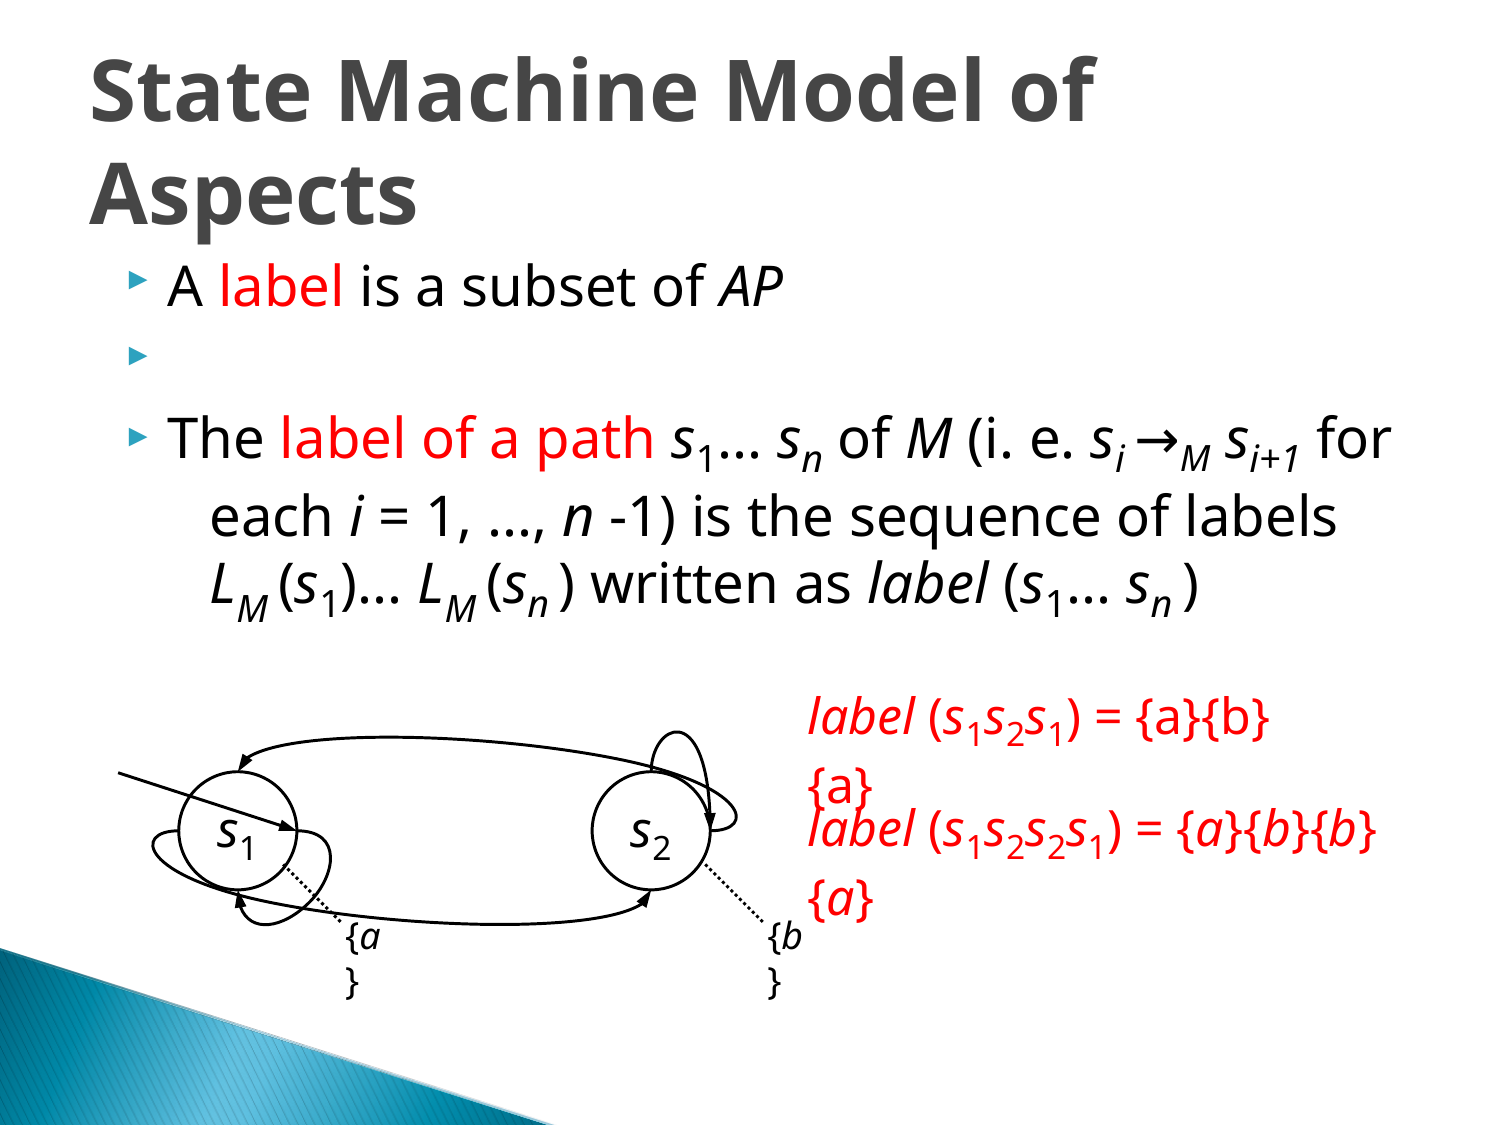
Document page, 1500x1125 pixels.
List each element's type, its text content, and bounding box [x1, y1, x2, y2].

text_box s1 [178, 798, 297, 890]
text_box label (s1s2s1) = {a}{b}{a} [791, 675, 1342, 770]
title State Machine Model of Aspects [75, 28, 1426, 242]
text_box s2 [592, 771, 711, 890]
text_box {b } [752, 904, 839, 965]
text_box {a } [330, 904, 417, 965]
list A label is a subset of AP The label of a path s1... sn of M (i. e. si →M si+1 for each i = 1, ..., n -1) is the sequence of labels LM (s1)... LM (sn ) written as label (s1... sn ) [75, 242, 1426, 987]
text_box label (s1s2s2s1) = {a}{b}{b}{a} [791, 787, 1444, 883]
text_box s1 [191, 771, 297, 829]
